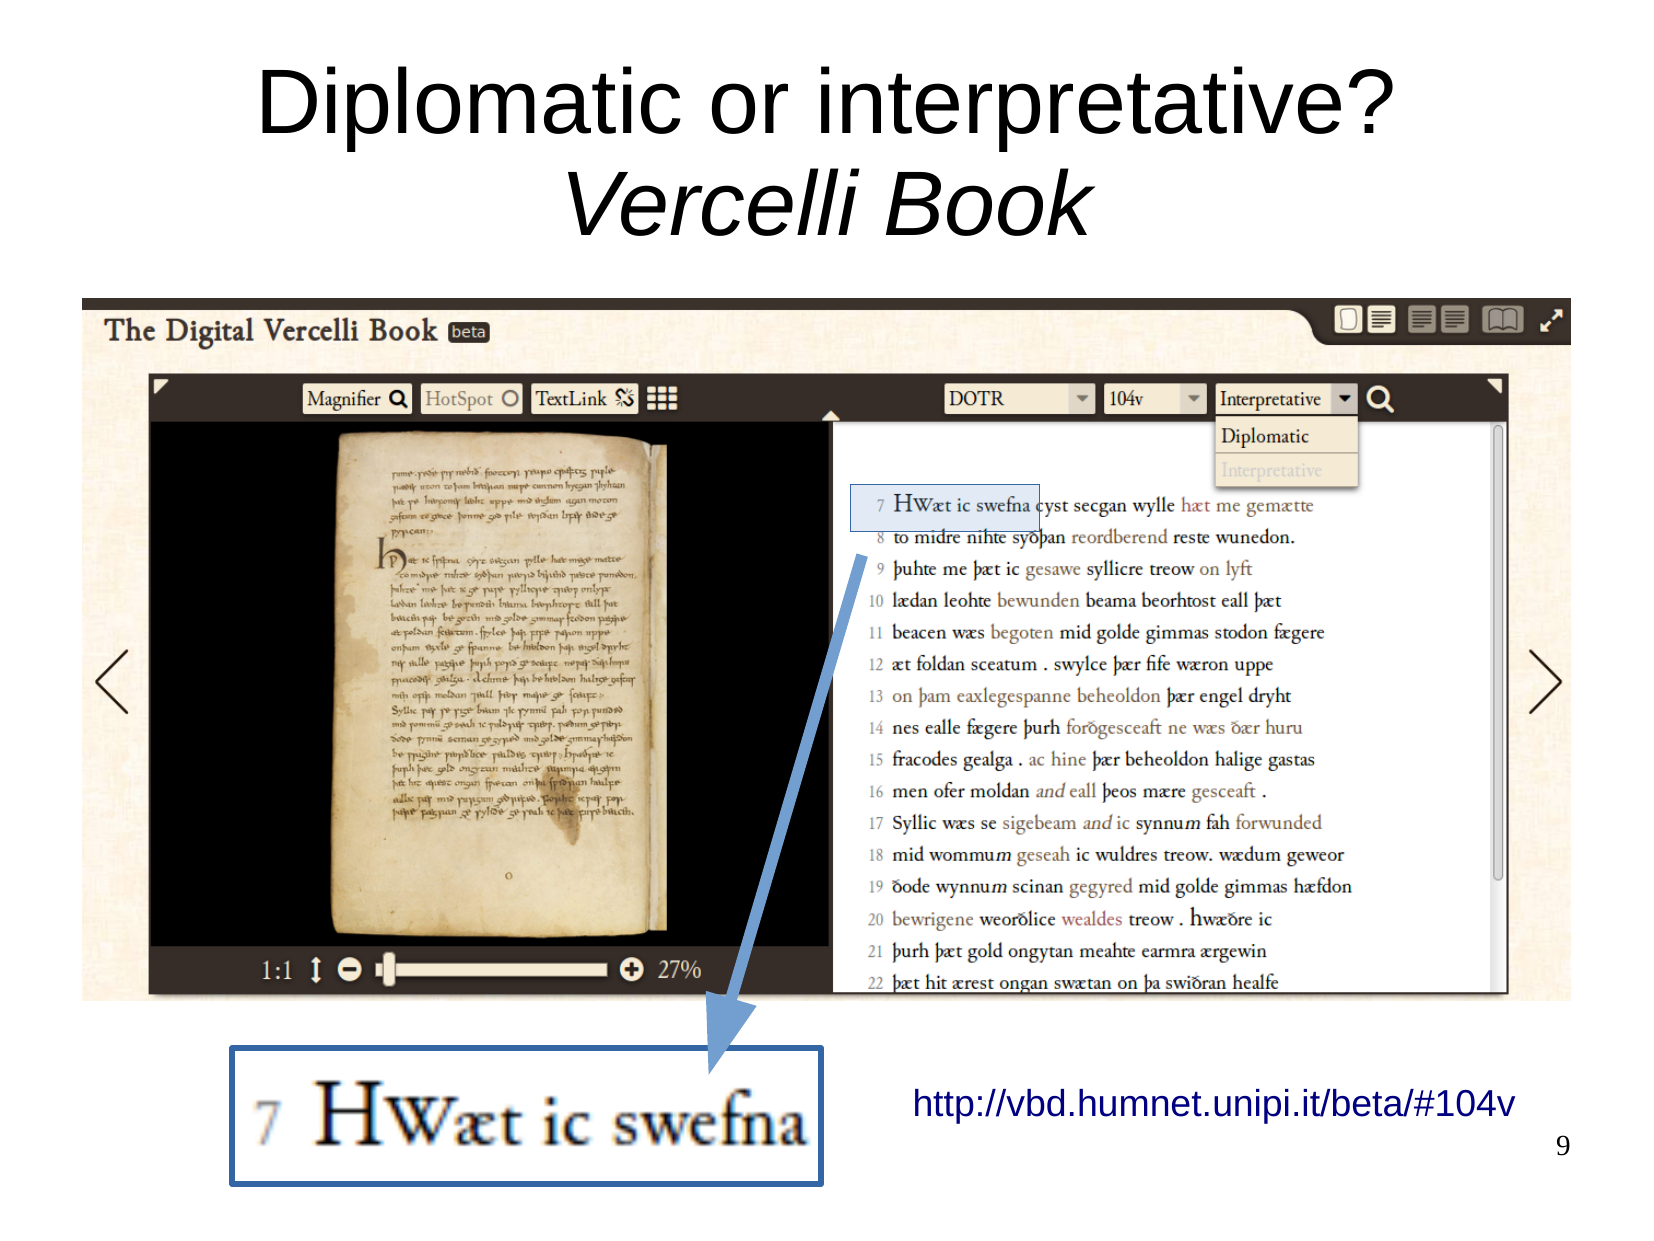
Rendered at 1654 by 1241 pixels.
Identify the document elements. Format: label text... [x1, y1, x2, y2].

text_box http://vbd.humnet.unipi.it/beta/#104v [897, 1074, 1548, 1151]
picture [235, 1051, 819, 1182]
title Diplomatic or interpretative? Vercelli Book [82, 49, 1571, 257]
picture [82, 298, 1571, 1001]
text_box [850, 484, 1040, 532]
